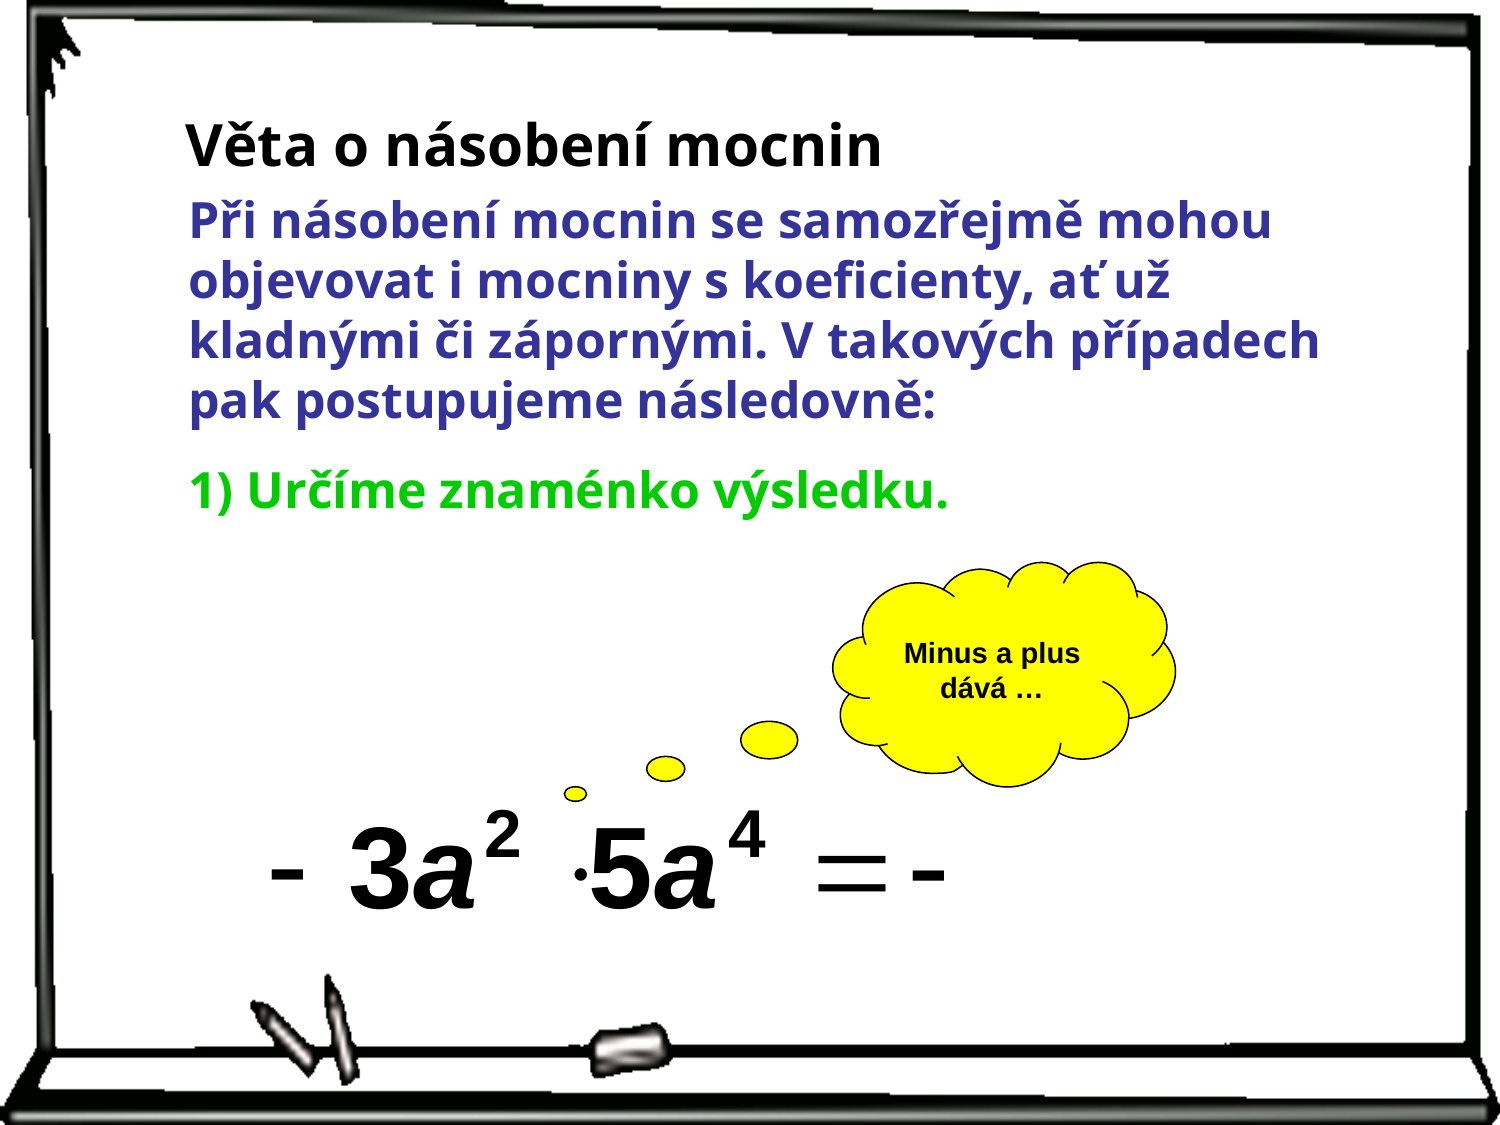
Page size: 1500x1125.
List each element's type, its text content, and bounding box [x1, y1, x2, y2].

picture [0, 0, 1500, 1125]
chart [251, 783, 889, 939]
text_box Věta o násobení mocnin [171, 89, 1211, 197]
text_box 1) Určíme znaménko výsledku. [173, 434, 1403, 542]
text_box Minus a plus dává … [832, 562, 1176, 787]
text_box Při násobení mocnin se samozřejmě mohou objevovat i mocniny s koeficienty, ať už kladnými či zápornými. V takových případech pak postupujeme následovně: [173, 255, 1403, 362]
text_box Minus a plus dává … [646, 756, 685, 782]
chart [891, 852, 989, 910]
text_box Minus a plus dává … [740, 721, 798, 759]
